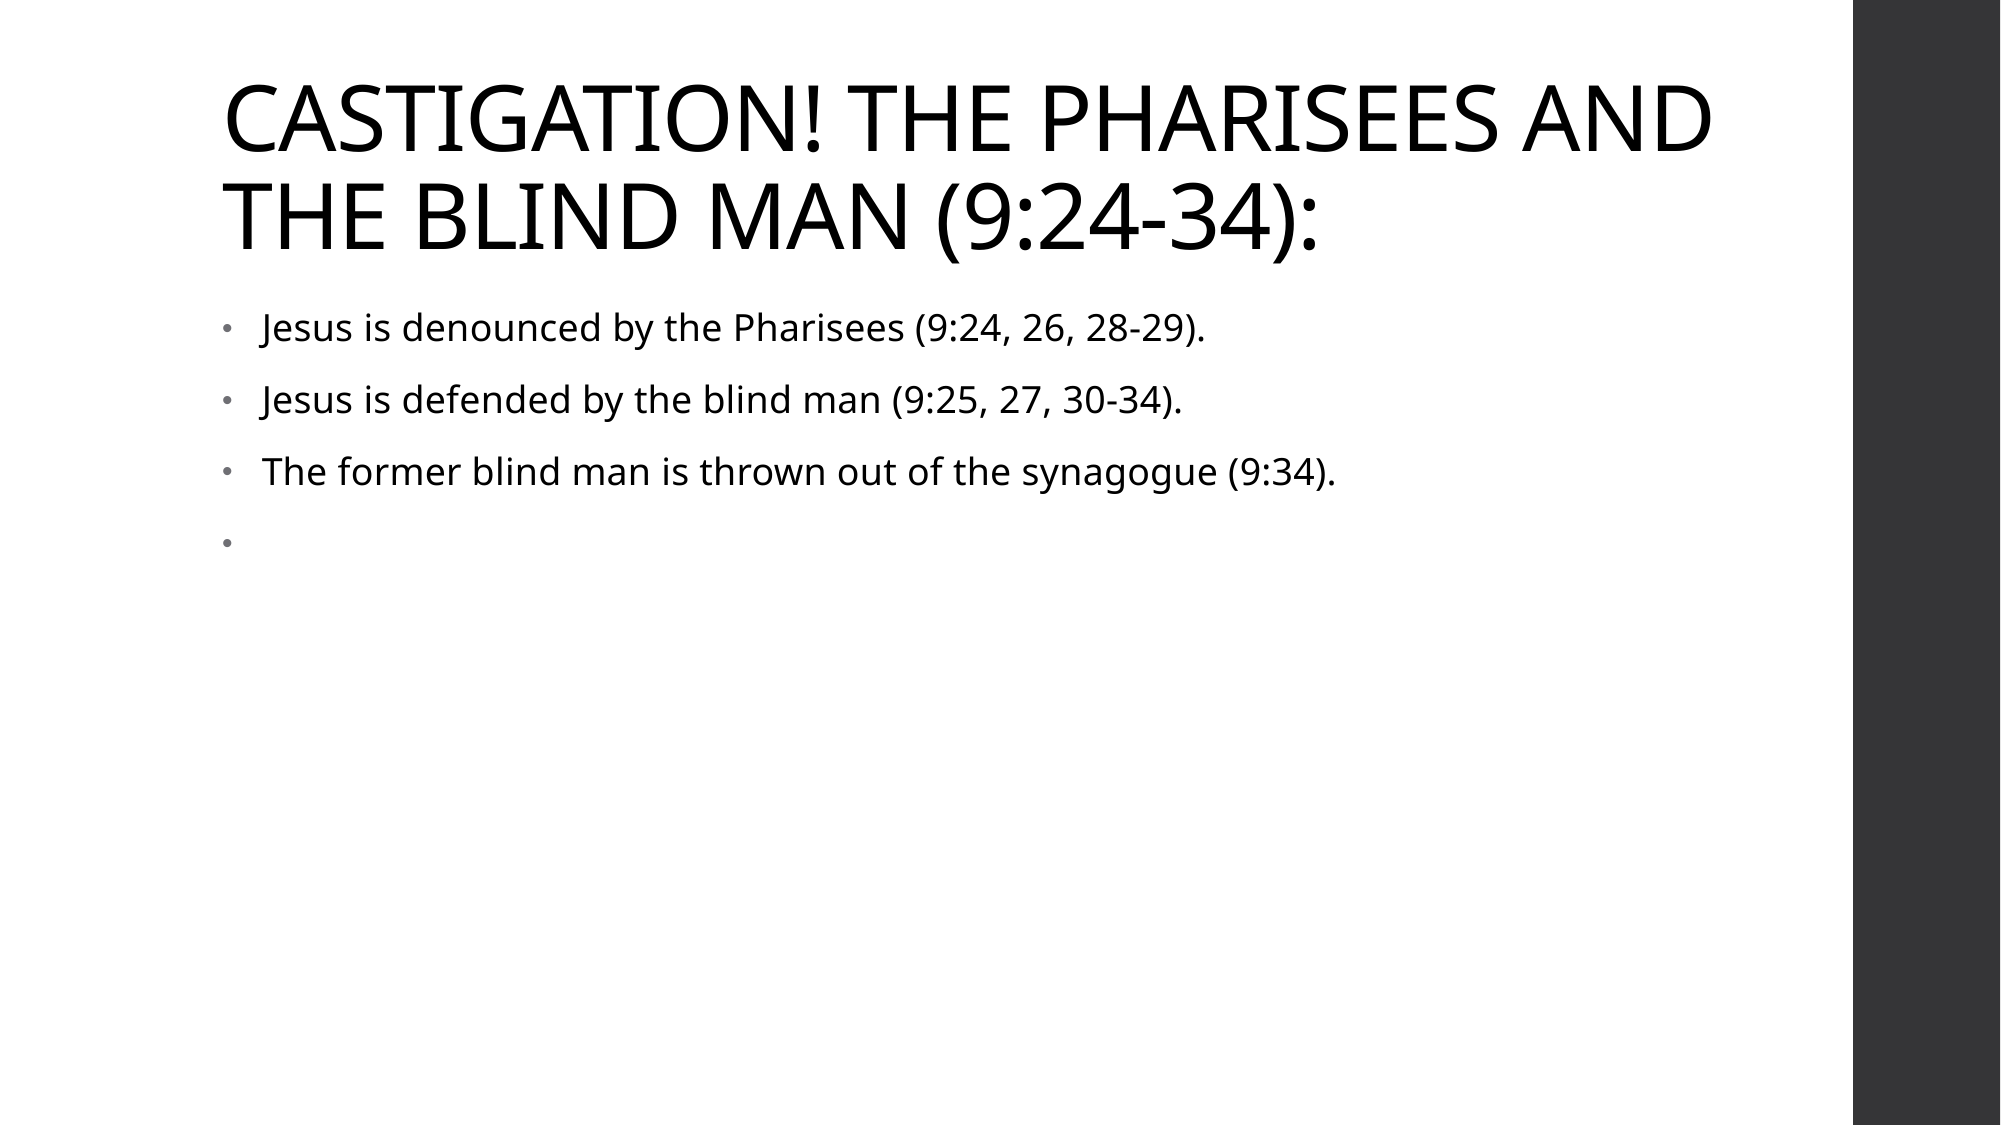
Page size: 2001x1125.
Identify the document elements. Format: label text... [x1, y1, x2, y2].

title CASTIGATION! THE PHARISEES AND THE BLIND MAN (9:24-34): [206, 60, 1797, 278]
list Jesus is denounced by the Pharisees (9:24, 26, 28-29). Jesus is defended by the blind man (9:25, 27, 30-34). The former blind man is thrown out of the synagogue (9:34). [206, 299, 1617, 1014]
